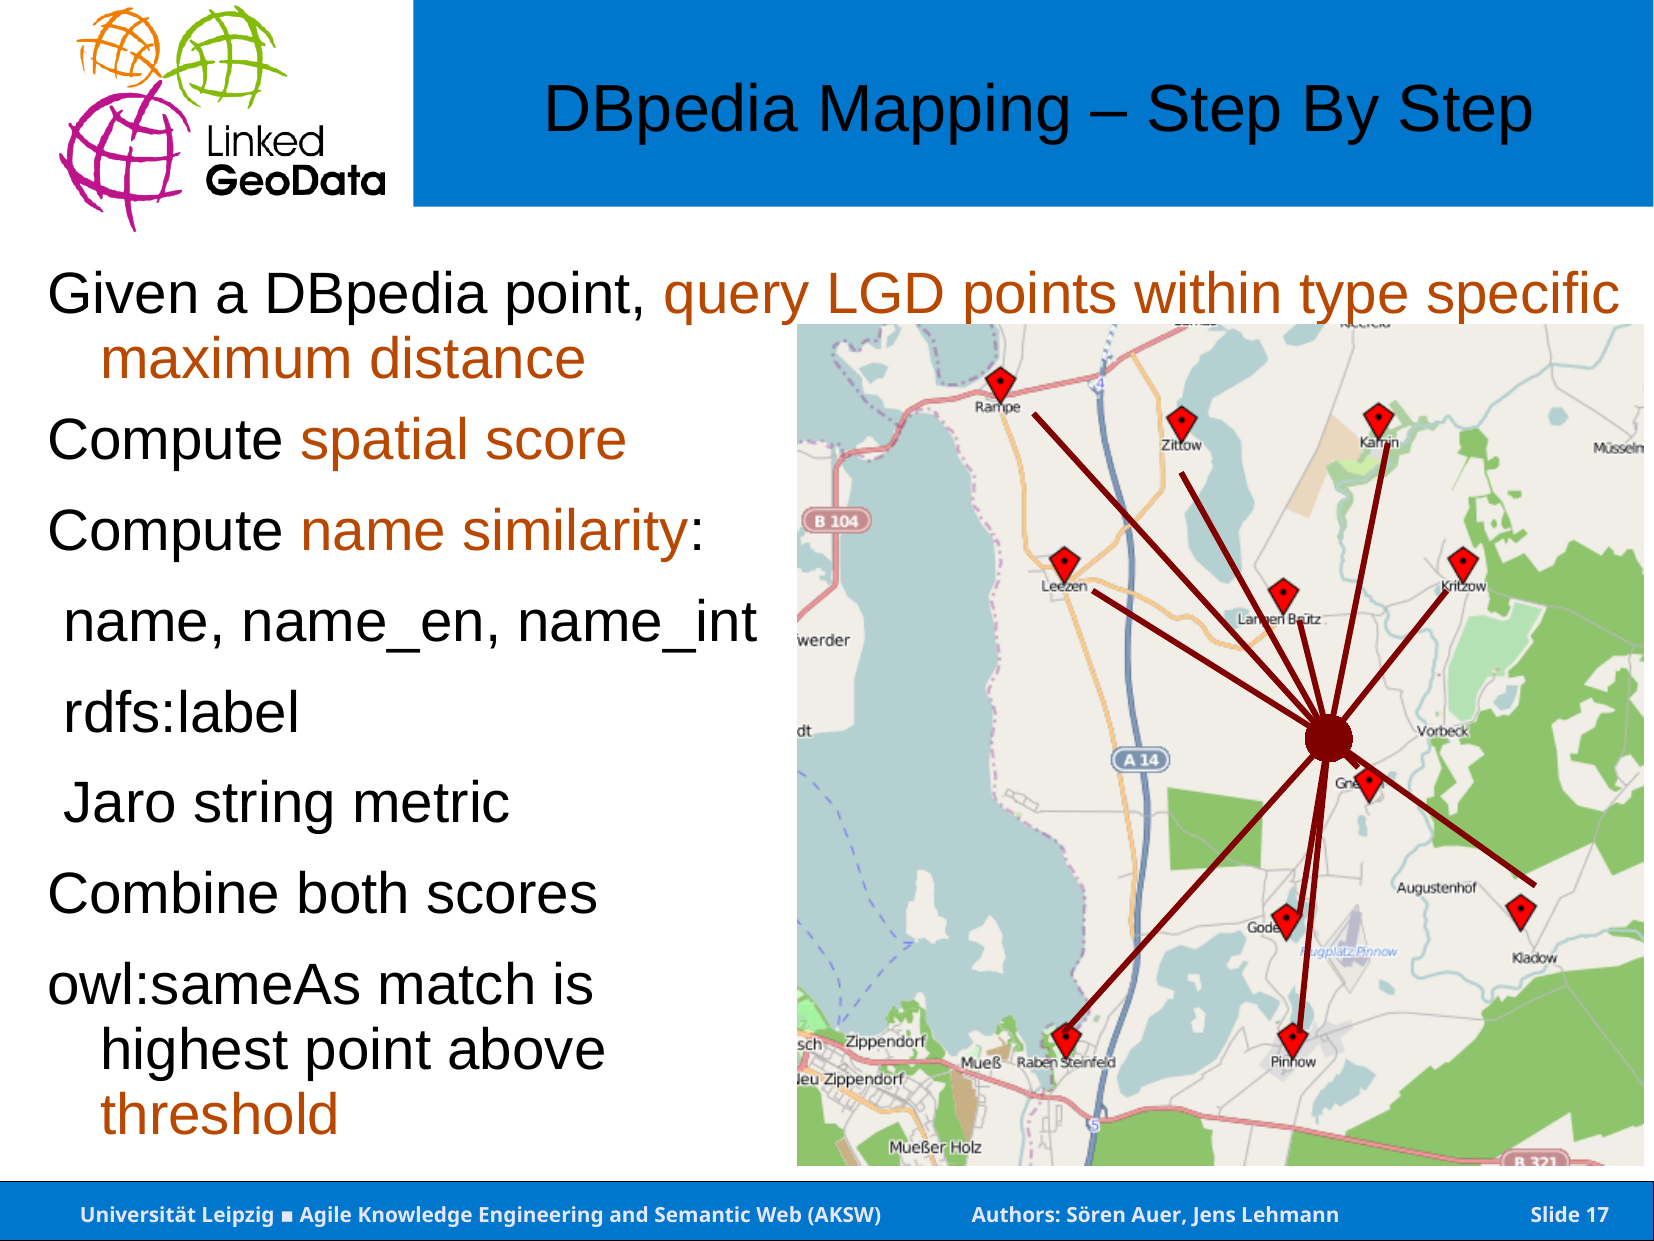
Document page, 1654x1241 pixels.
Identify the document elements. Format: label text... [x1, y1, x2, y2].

text_box [1305, 714, 1353, 762]
picture [59, 5, 385, 232]
list Compute spatial score Compute name similarity: name, name_en, name_int rdfs:label Jaro string metric Combine both scores owl:sameAs match is highest point above threshold [29, 406, 768, 1241]
picture [797, 324, 1644, 1166]
list Given a DBpedia point, query LGD points within type specific maximum distance [29, 260, 1625, 1065]
title DBpedia Mapping – Step By Step [442, 38, 1636, 178]
